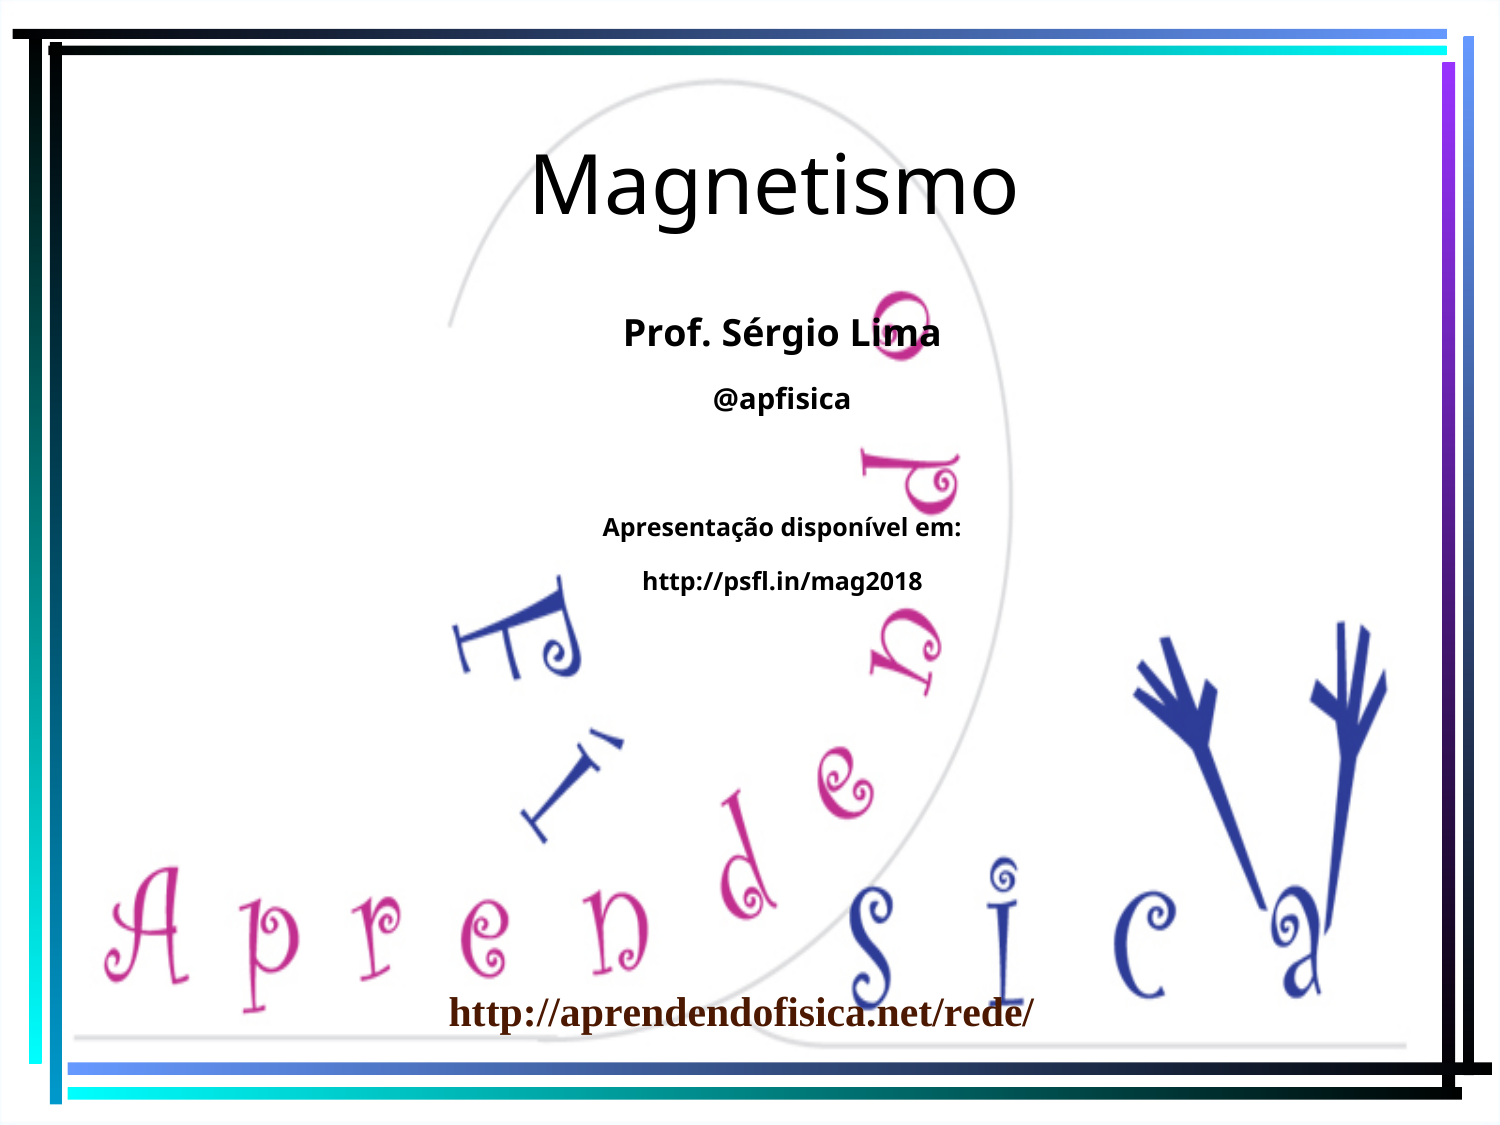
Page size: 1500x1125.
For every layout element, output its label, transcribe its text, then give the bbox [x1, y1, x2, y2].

text_box Prof. Sérgio Lima @apfisica [561, 299, 1004, 414]
text_box Apresentação disponível em: http://psfl.in/mag2018 [561, 501, 1004, 617]
text_box http://aprendendofisica.net/rede/ [383, 974, 1050, 1046]
picture [0, 0, 1500, 1125]
subtitle Magnetismo [190, 118, 1241, 237]
